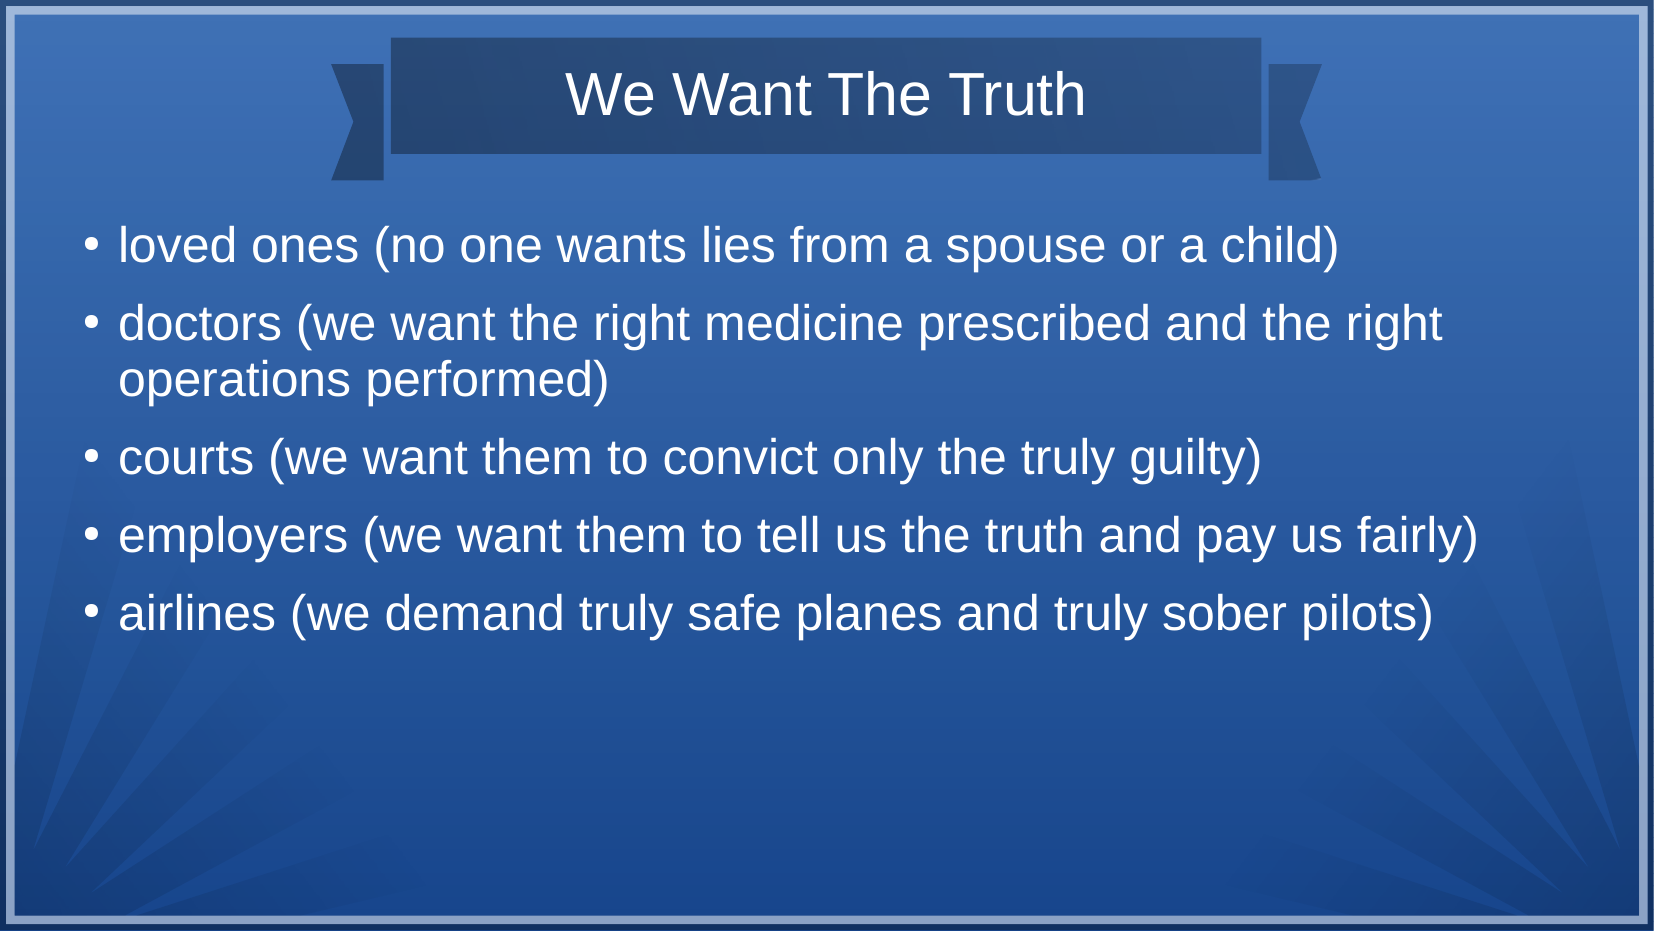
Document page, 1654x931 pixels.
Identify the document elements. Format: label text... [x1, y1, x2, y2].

title We Want The Truth [389, 35, 1264, 154]
list loved ones (no one wants lies from a spouse or a child) doctors (we want the right medicine prescribed and the right operations performed) courts (we want them to convict only the truly guilty) employers (we want them to tell us the truth and pay us fairly) airlines (we demand truly safe planes and truly sober pilots) [82, 217, 1571, 758]
